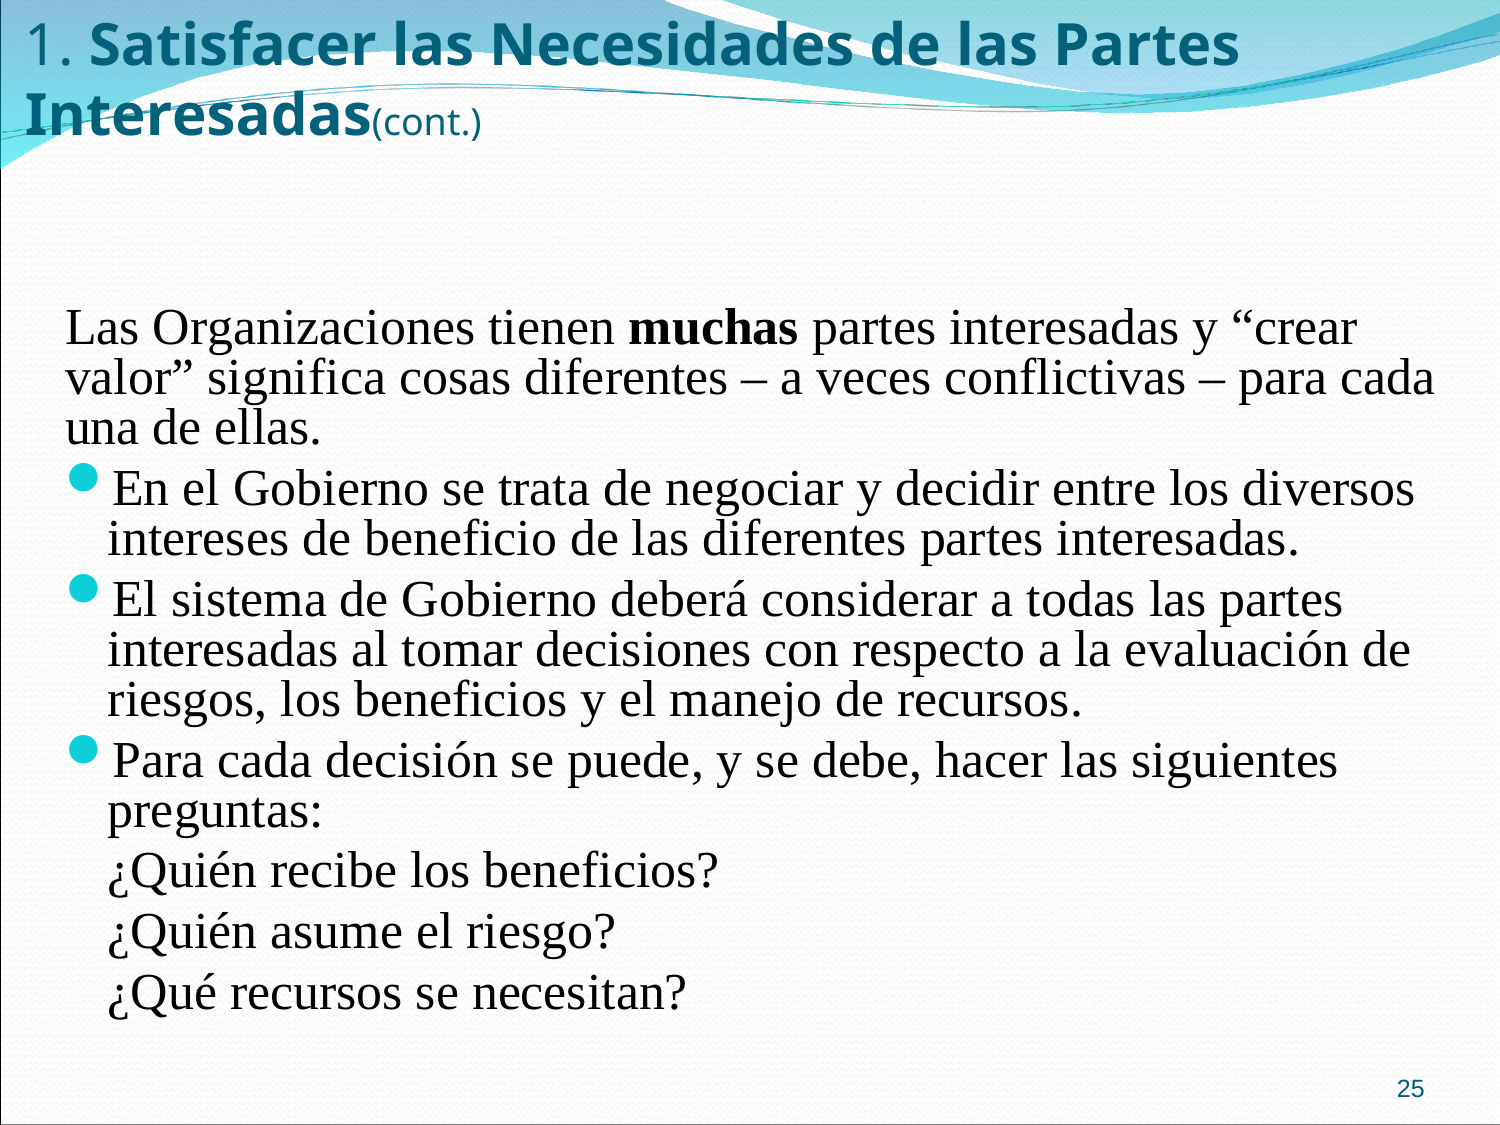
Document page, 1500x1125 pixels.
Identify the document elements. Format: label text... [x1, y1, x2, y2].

title 1. Satisfacer las Necesidades de las Partes Interesadas(cont.) [24, 0, 1500, 125]
picture [0, 0, 1500, 1125]
picture [407, 125, 418, 132]
list Las Organizaciones tienen muchas partes interesadas y “crear valor” significa cosas diferentes – a veces conflictivas – para cada una de ellas. En el Gobierno se trata de negociar y decidir entre los diversos intereses de beneficio de las diferentes partes interesadas. El sistema de Gobierno deberá considerar a todas las partes interesadas al tomar decisiones con respecto a la evaluación de riesgos, los beneficios y el manejo de recursos. Para cada decisión se puede, y se debe, hacer las siguientes preguntas: ¿Quién recibe los beneficios? ¿Quién asume el riesgo? ¿Qué recursos se necesitan? [50, 187, 1463, 1038]
text_box <number> [1299, 1042, 1426, 1103]
